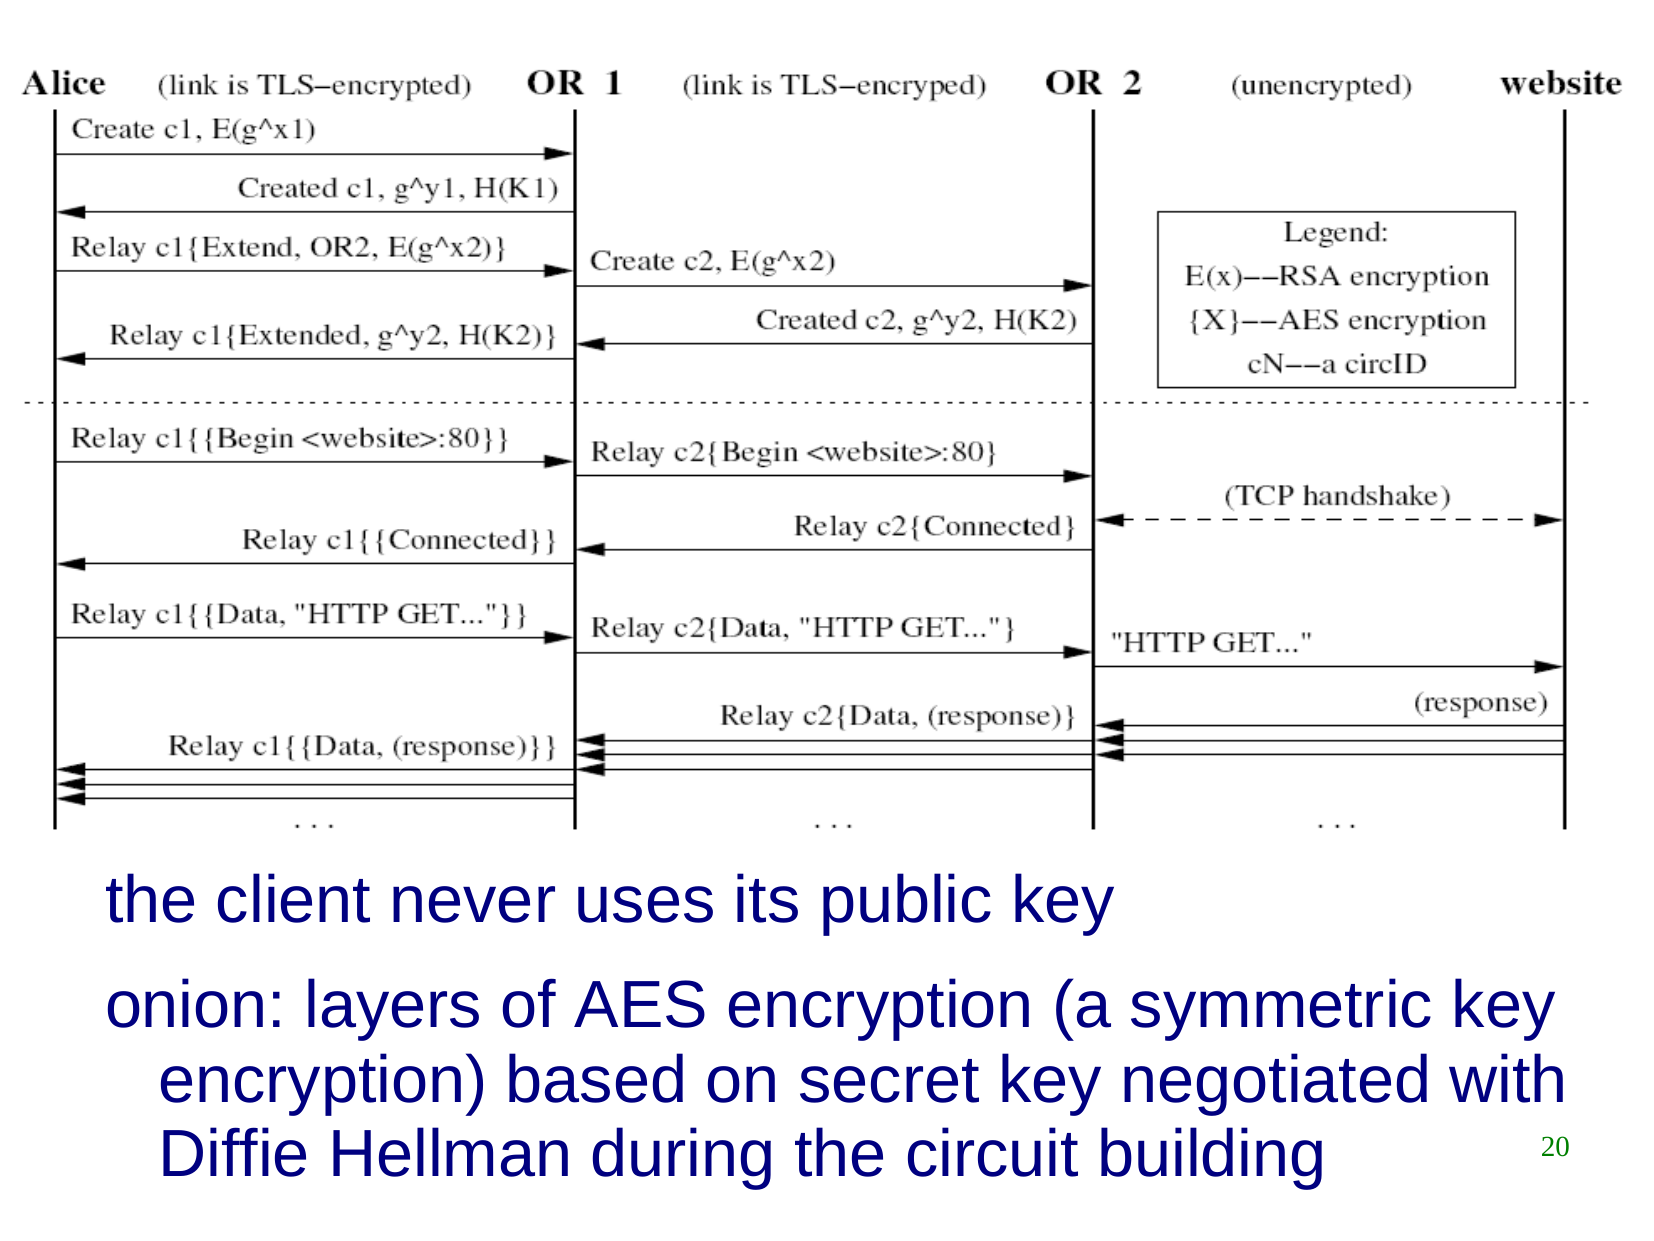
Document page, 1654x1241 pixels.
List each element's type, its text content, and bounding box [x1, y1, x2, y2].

picture [0, 37, 1653, 863]
list the client never uses its public key onion: layers of AES encryption (a symmetric key encryption) based on secret key negotiated with Diffie Hellman during the circuit building [87, 862, 1576, 1201]
